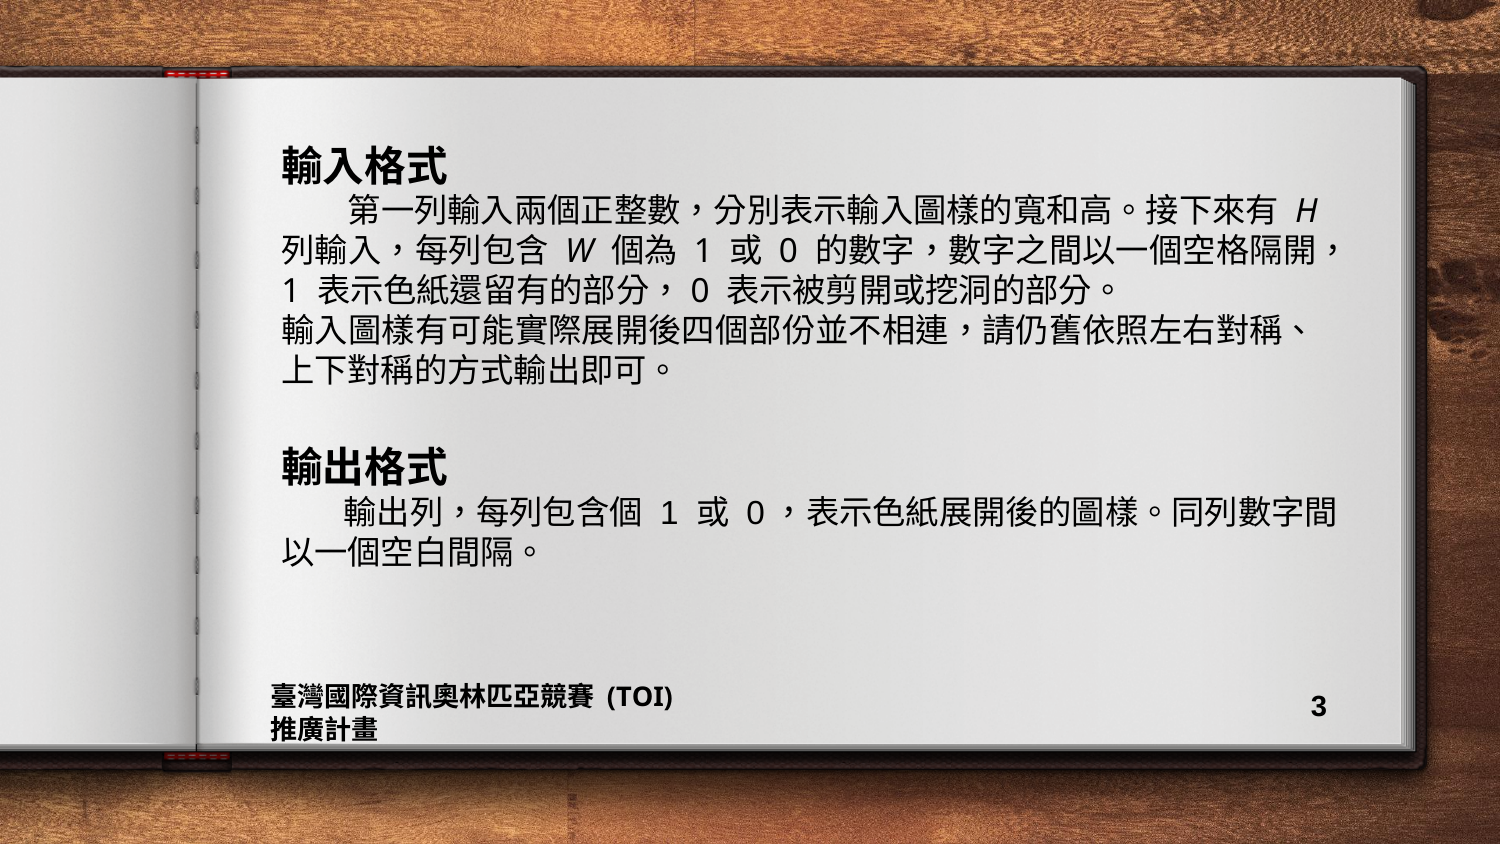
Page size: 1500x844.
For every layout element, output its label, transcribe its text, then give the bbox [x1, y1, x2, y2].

text_box 3 [1295, 672, 1386, 737]
text_box 輸出格式 輸出列，每列包含個 1 或 0，表示色紙展開後的圖樣。同列數字間以一個空白間隔。 [266, 434, 1368, 686]
text_box 輸入格式 第一列輸入兩個正整數，分別表示輸入圖樣的寬和高。接下來有 H 列輸入，每列包含 W 個為 1 或 0 的數字，數字之間以一個空格隔開，1 表示色紙還留有的部分，0 表示被剪開或挖洞的部分。 輸入圖樣有可能實際展開後四個部份並不相連，請仍舊依照左右對稱、上下對稱的方式輸出即可。 [266, 132, 1356, 434]
